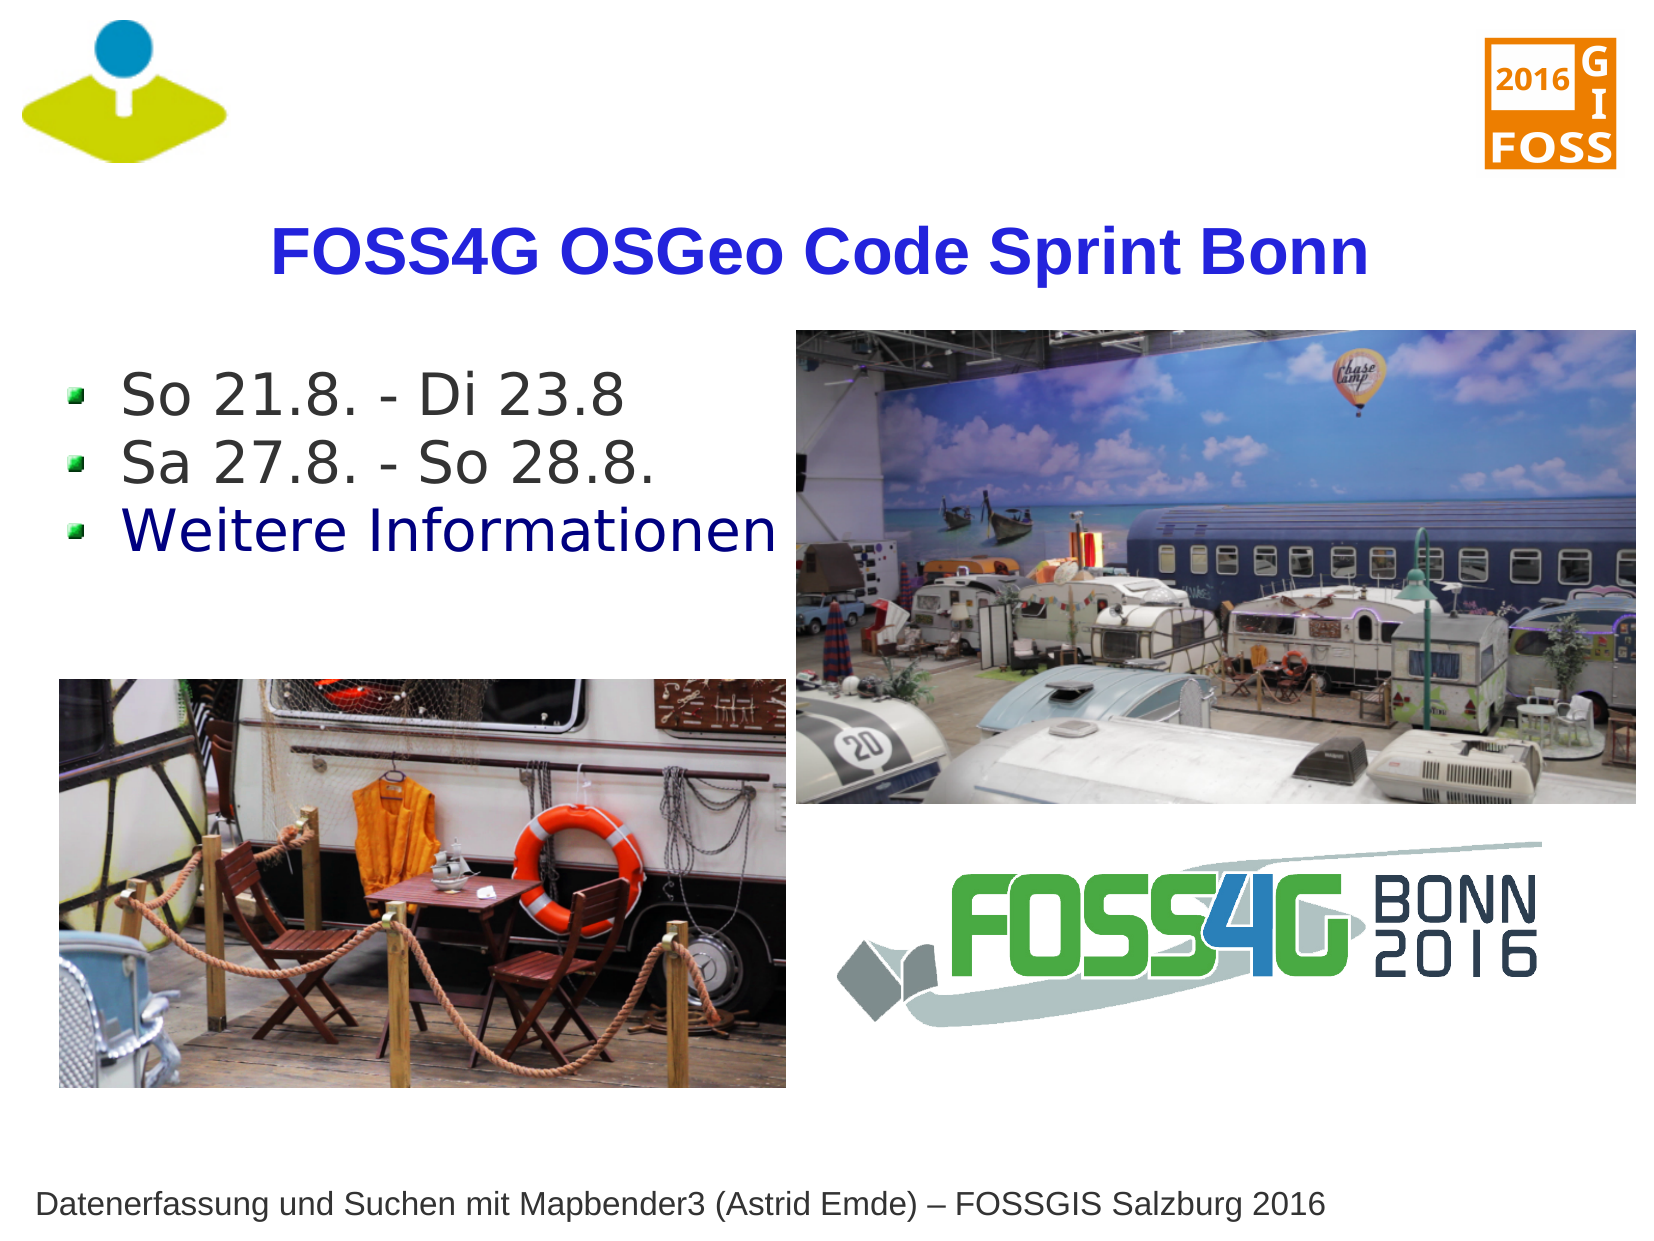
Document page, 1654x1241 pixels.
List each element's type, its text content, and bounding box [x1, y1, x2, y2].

picture [59, 679, 786, 1088]
picture [22, 20, 231, 163]
text_box So 21.8. - Di 23.8 Sa 27.8. - So 28.8. Weitere Informationen [35, 354, 916, 626]
picture [832, 820, 1542, 1034]
picture [796, 330, 1636, 804]
title FOSS4G OSGeo Code Sprint Bonn [76, 177, 1565, 325]
picture [1476, 29, 1625, 178]
